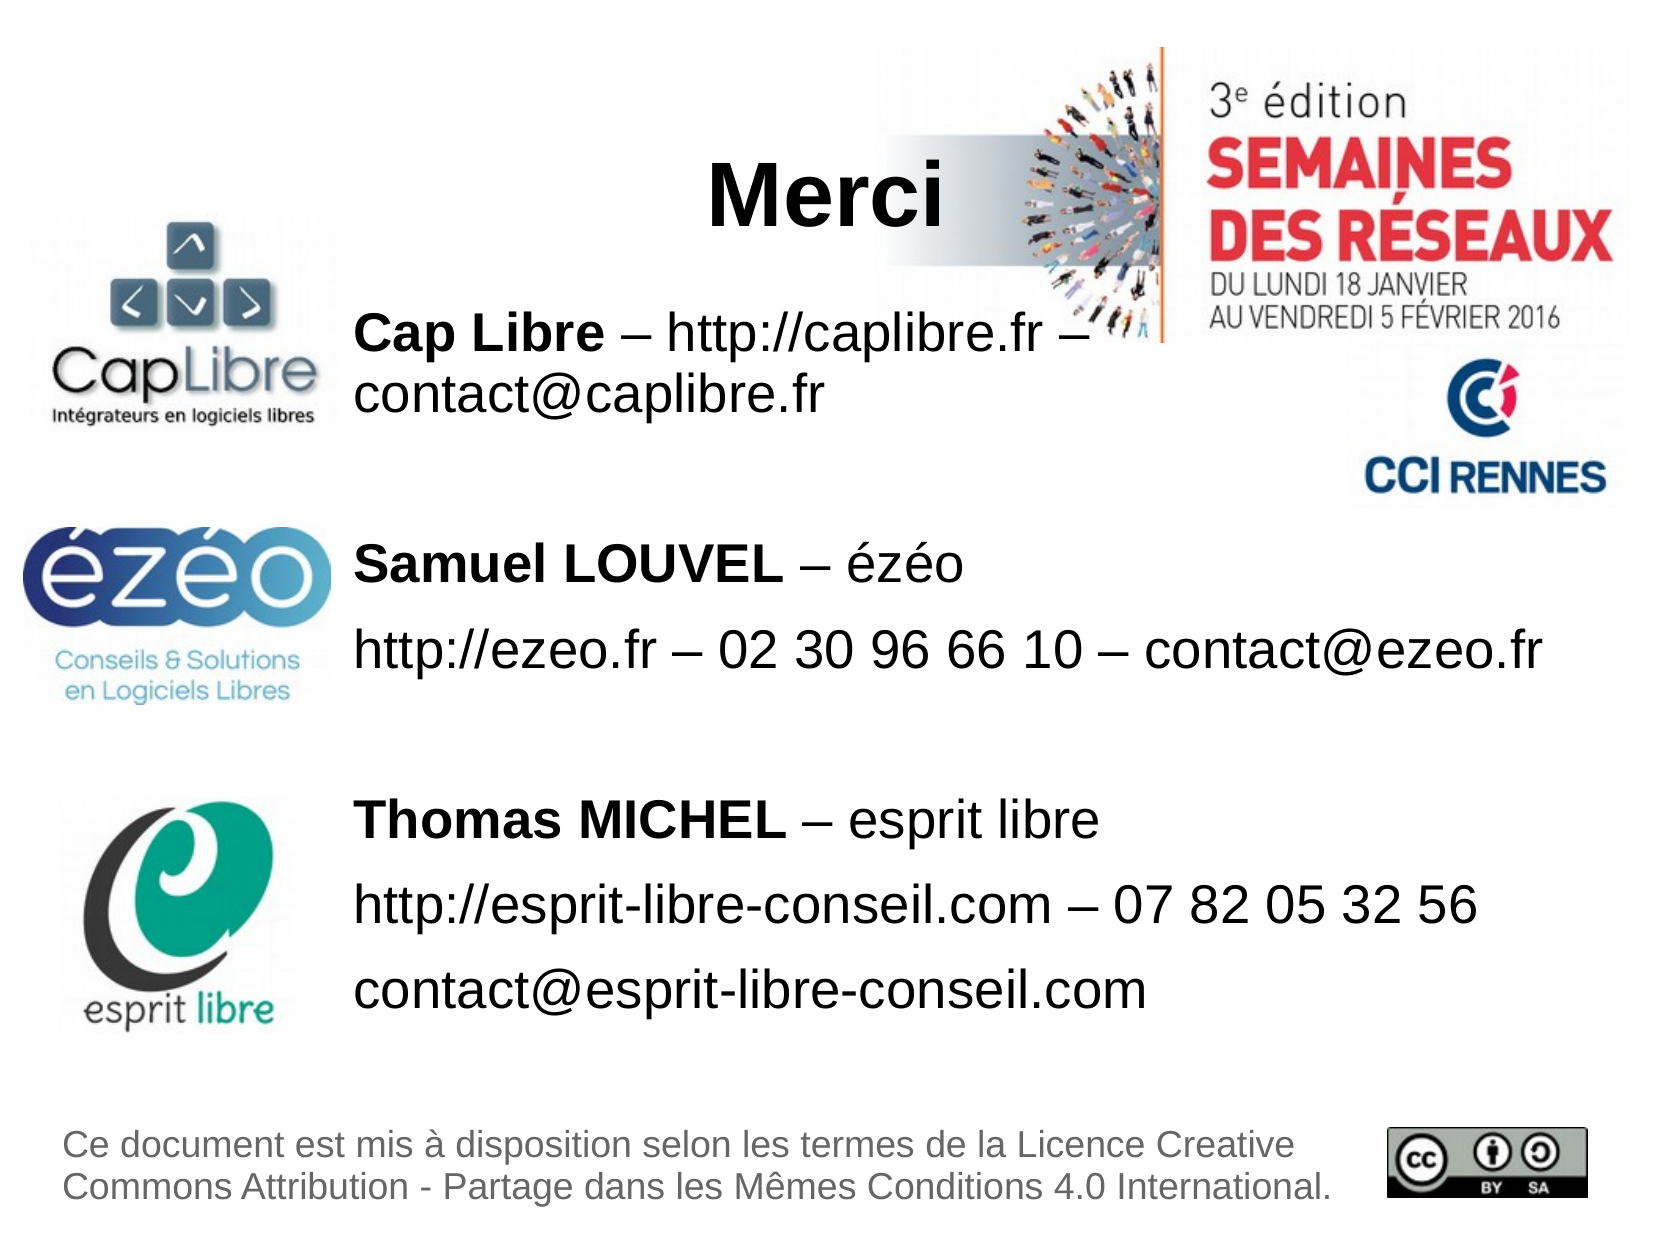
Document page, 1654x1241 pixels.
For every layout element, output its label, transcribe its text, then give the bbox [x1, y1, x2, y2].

picture [1406, 1127, 1588, 1198]
text_box Ce document est mis à disposition selon les termes de la Licence Creative Commons Attribution - Partage dans les Mêmes Conditions 4.0 International. [47, 1116, 1406, 1215]
picture [29, 213, 337, 432]
list Cap Libre – http://caplibre.fr – contact@caplibre.fr Samuel LOUVEL – ézéo http://ezeo.fr – 02 30 96 66 10 – contact@ezeo.fr Thomas MICHEL – esprit libre http://esprit-libre-conseil.com – 07 82 05 32 56 contact@esprit-libre-conseil.com [295, 302, 1571, 1028]
picture [59, 797, 296, 1034]
title Merci [82, 90, 1571, 298]
picture [875, 47, 1630, 508]
picture [23, 527, 331, 705]
